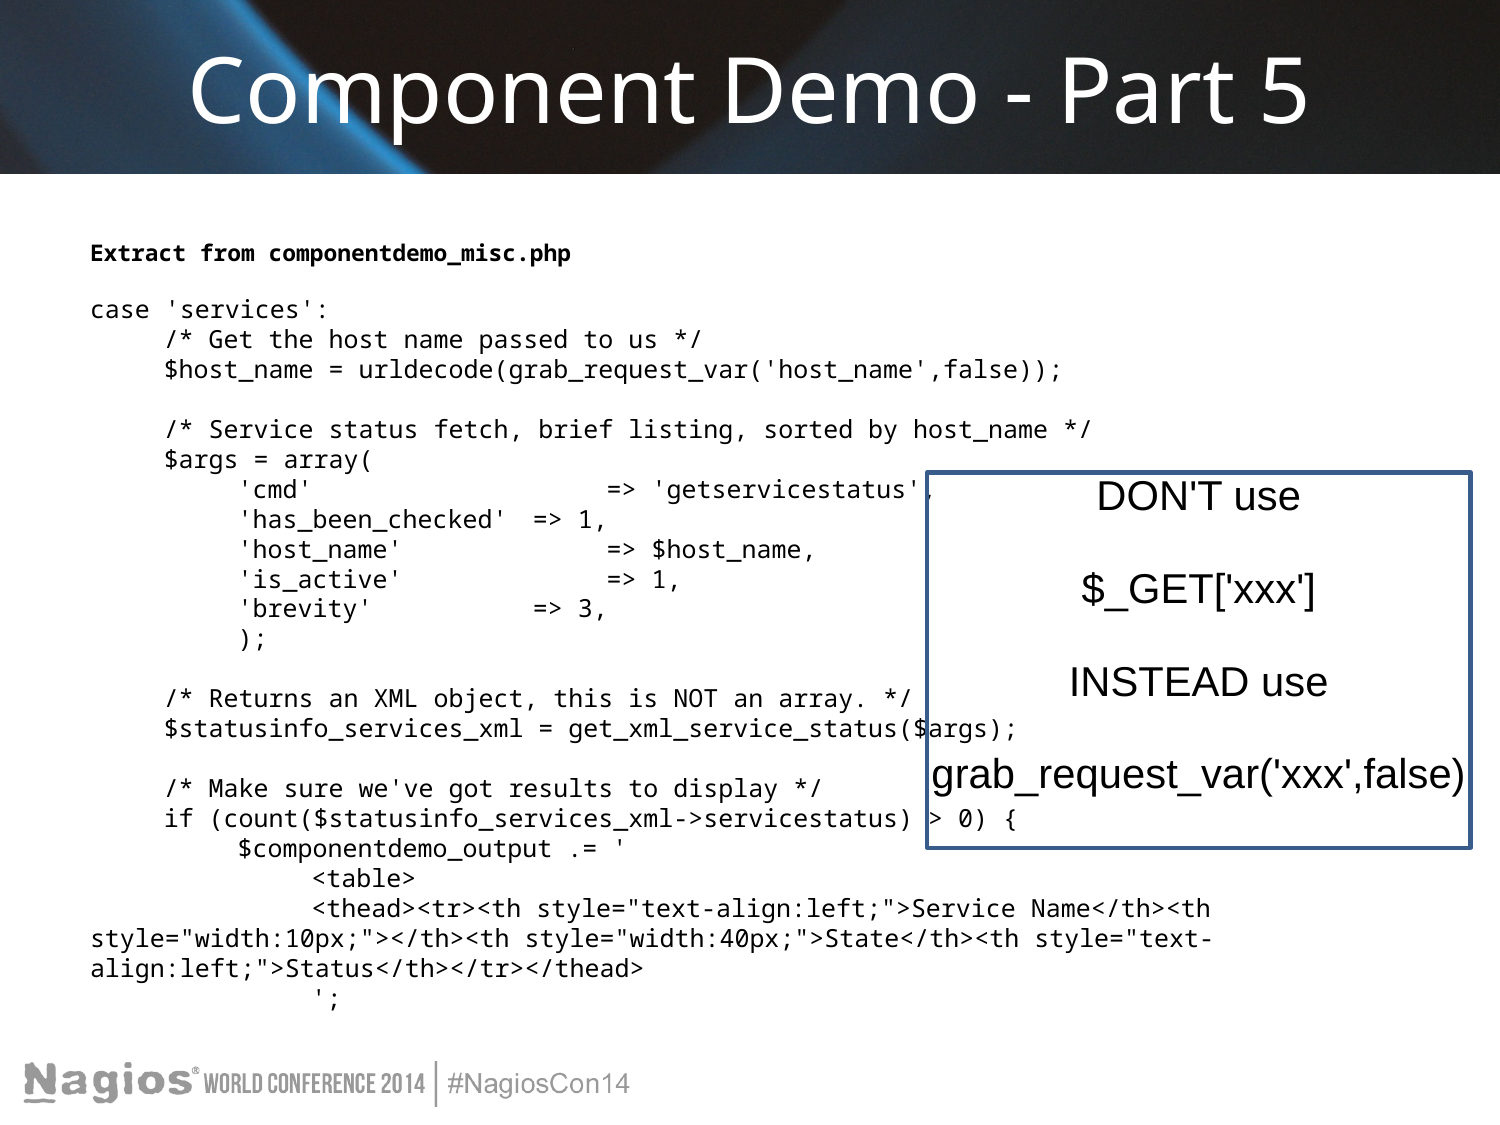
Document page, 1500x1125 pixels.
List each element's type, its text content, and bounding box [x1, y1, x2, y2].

title Component Demo - Part 5 [0, 0, 1500, 174]
list Extract from componentdemo_misc.php case 'services': /* Get the host name passed to us */ $host_name = urldecode(grab_request_var('host_name',false)); /* Service status fetch, brief listing, sorted by host_name */ $args = array( 'cmd' => 'getservicestatus', 'has_been_checked' => 1, 'host_name' => $host_name, 'is_active' => 1, 'brevity' => 3, ); /* Returns an XML object, this is NOT an array. */ $statusinfo_services_xml = get_xml_service_status($args); /* Make sure we've got results to display */ if (count($statusinfo_services_xml->servicestatus) > 0) { $componentdemo_output .= ' <table> <thead><tr><th style="text-align:left;">Service Name</th><th style="width:10px;"></th><th style="width:40px;">State</th><th style="text-align:left;">Status</th></tr></thead> '; [75, 231, 1426, 1016]
picture [12, 1040, 638, 1125]
text_box DON'T use $_GET['xxx'] INSTEAD use grab_request_var('xxx',false) [927, 472, 1471, 848]
